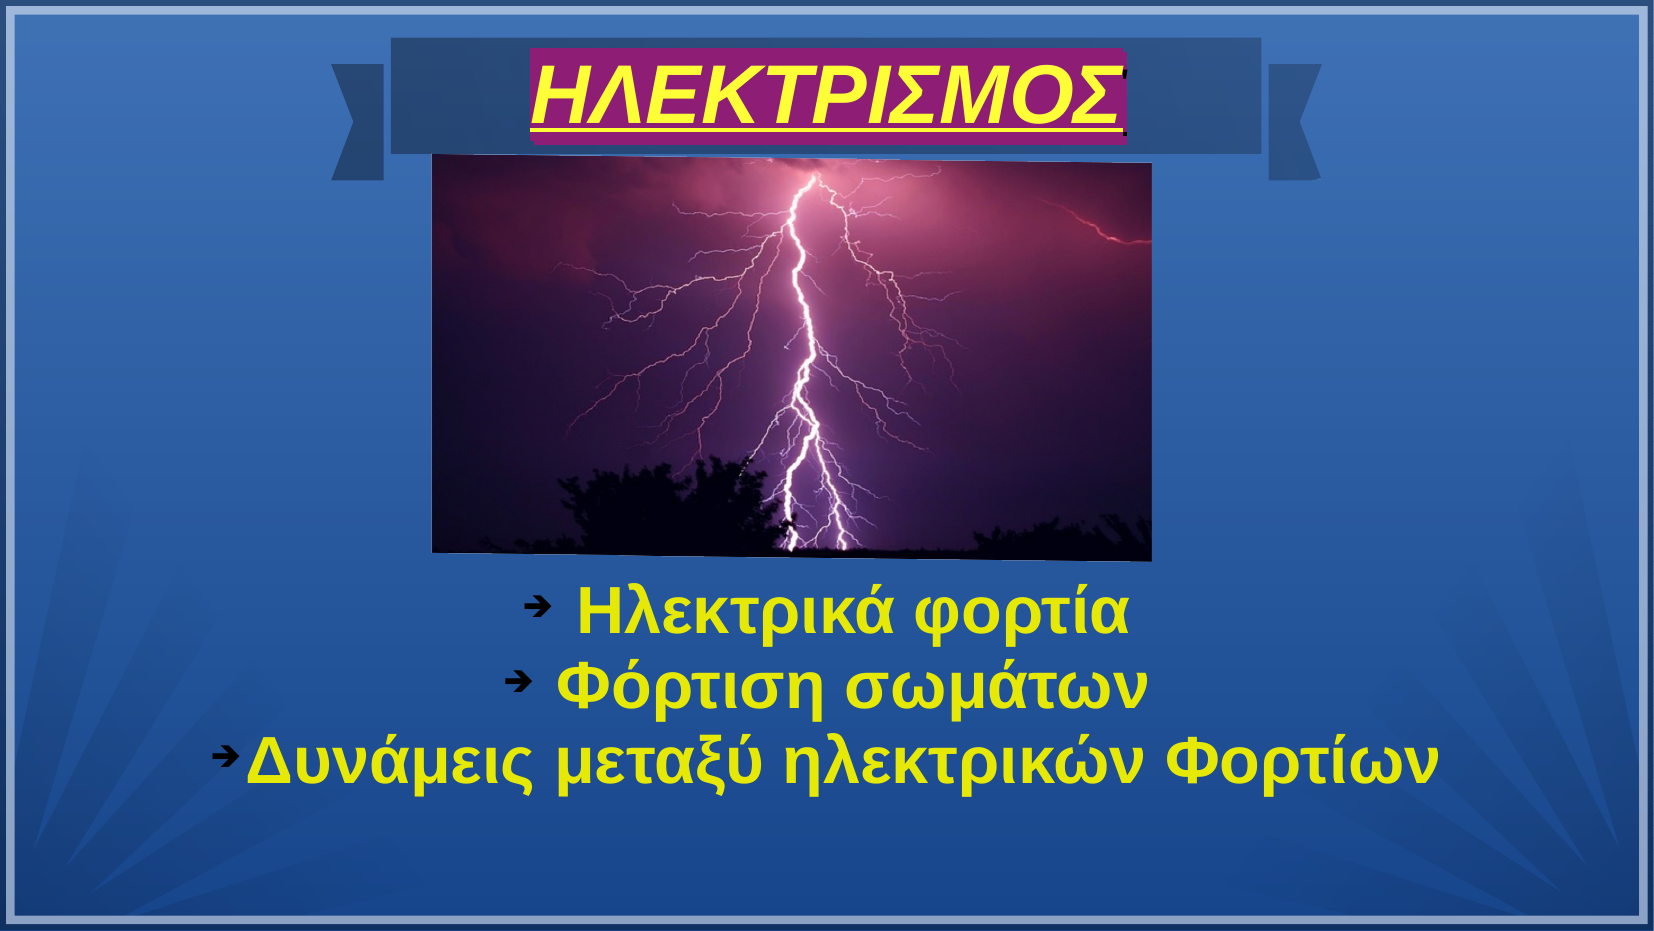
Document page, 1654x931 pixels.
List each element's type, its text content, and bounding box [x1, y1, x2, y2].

picture [431, 153, 1152, 562]
subtitle Ηλεκτρικά φορτία Φόρτιση σωμάτων Δυνάμεις μεταξύ ηλεκτρικών Φορτίων [82, 224, 1571, 848]
title ΗΛΕΚΤΡΙΣΜΟΣ [389, 35, 1264, 154]
